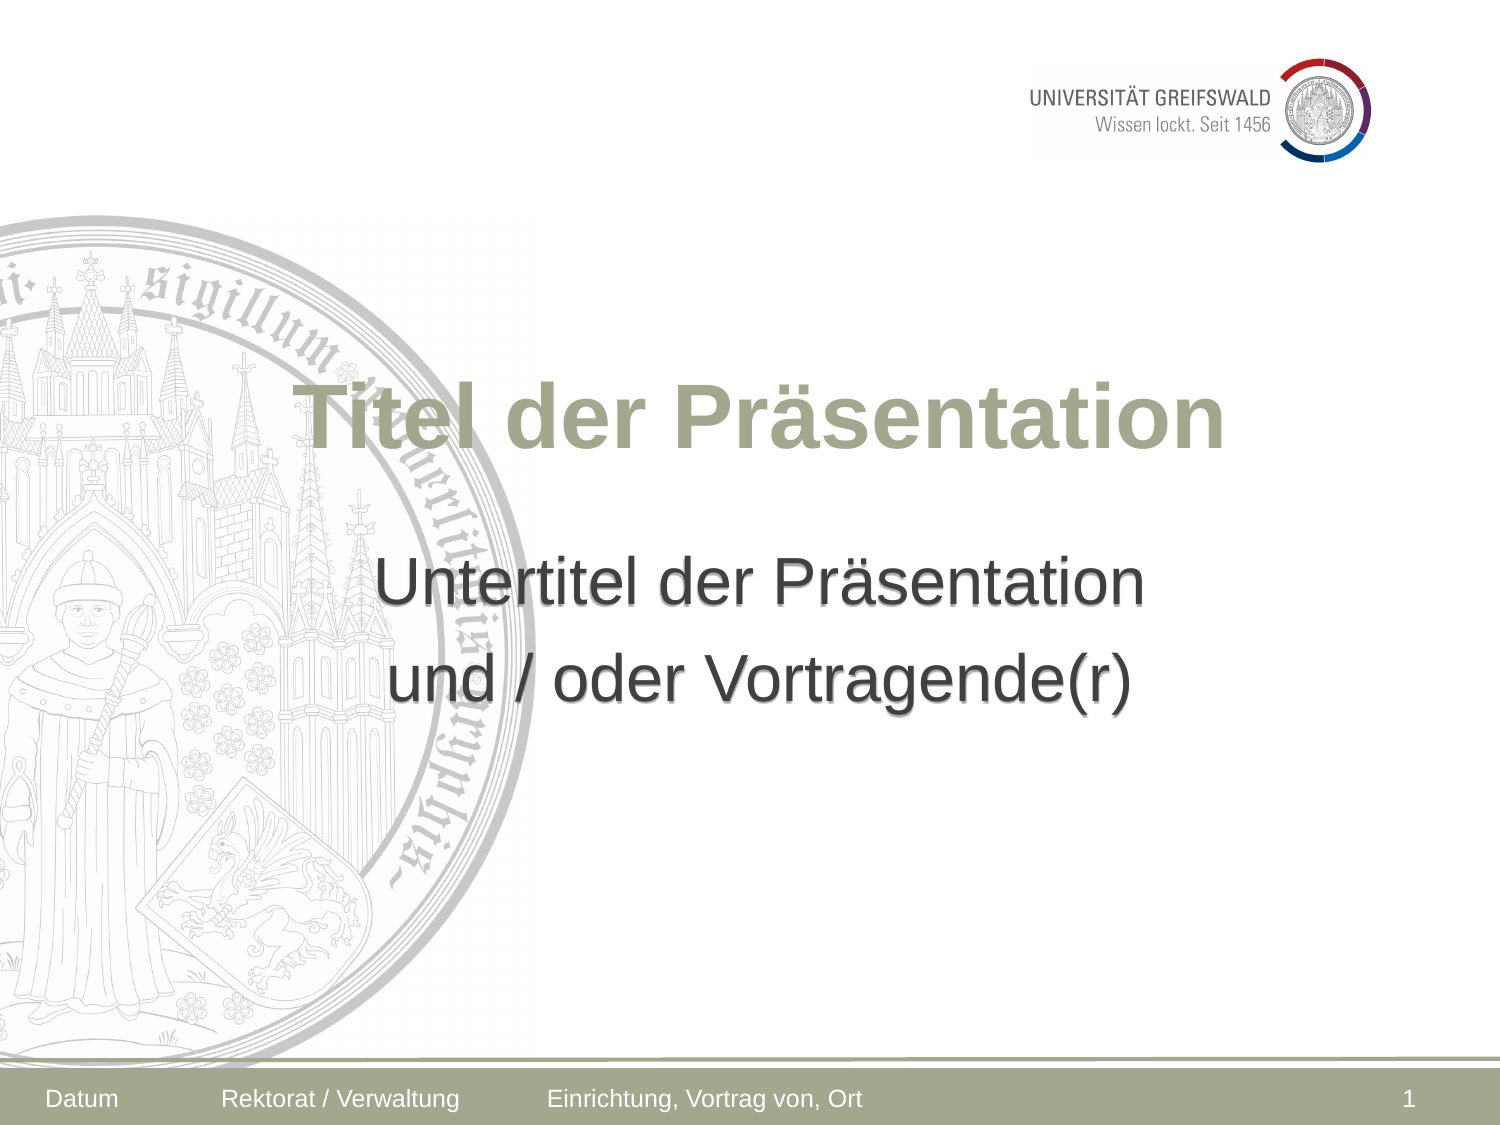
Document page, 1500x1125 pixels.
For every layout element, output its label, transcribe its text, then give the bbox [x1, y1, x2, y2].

picture [1030, 58, 1372, 163]
picture [0, 1062, 536, 1068]
title Titel der Präsentation [135, 349, 1386, 530]
subtitle Untertitel der Präsentation und / oder Vortragende(r) [135, 530, 1386, 925]
picture [0, 215, 536, 1058]
